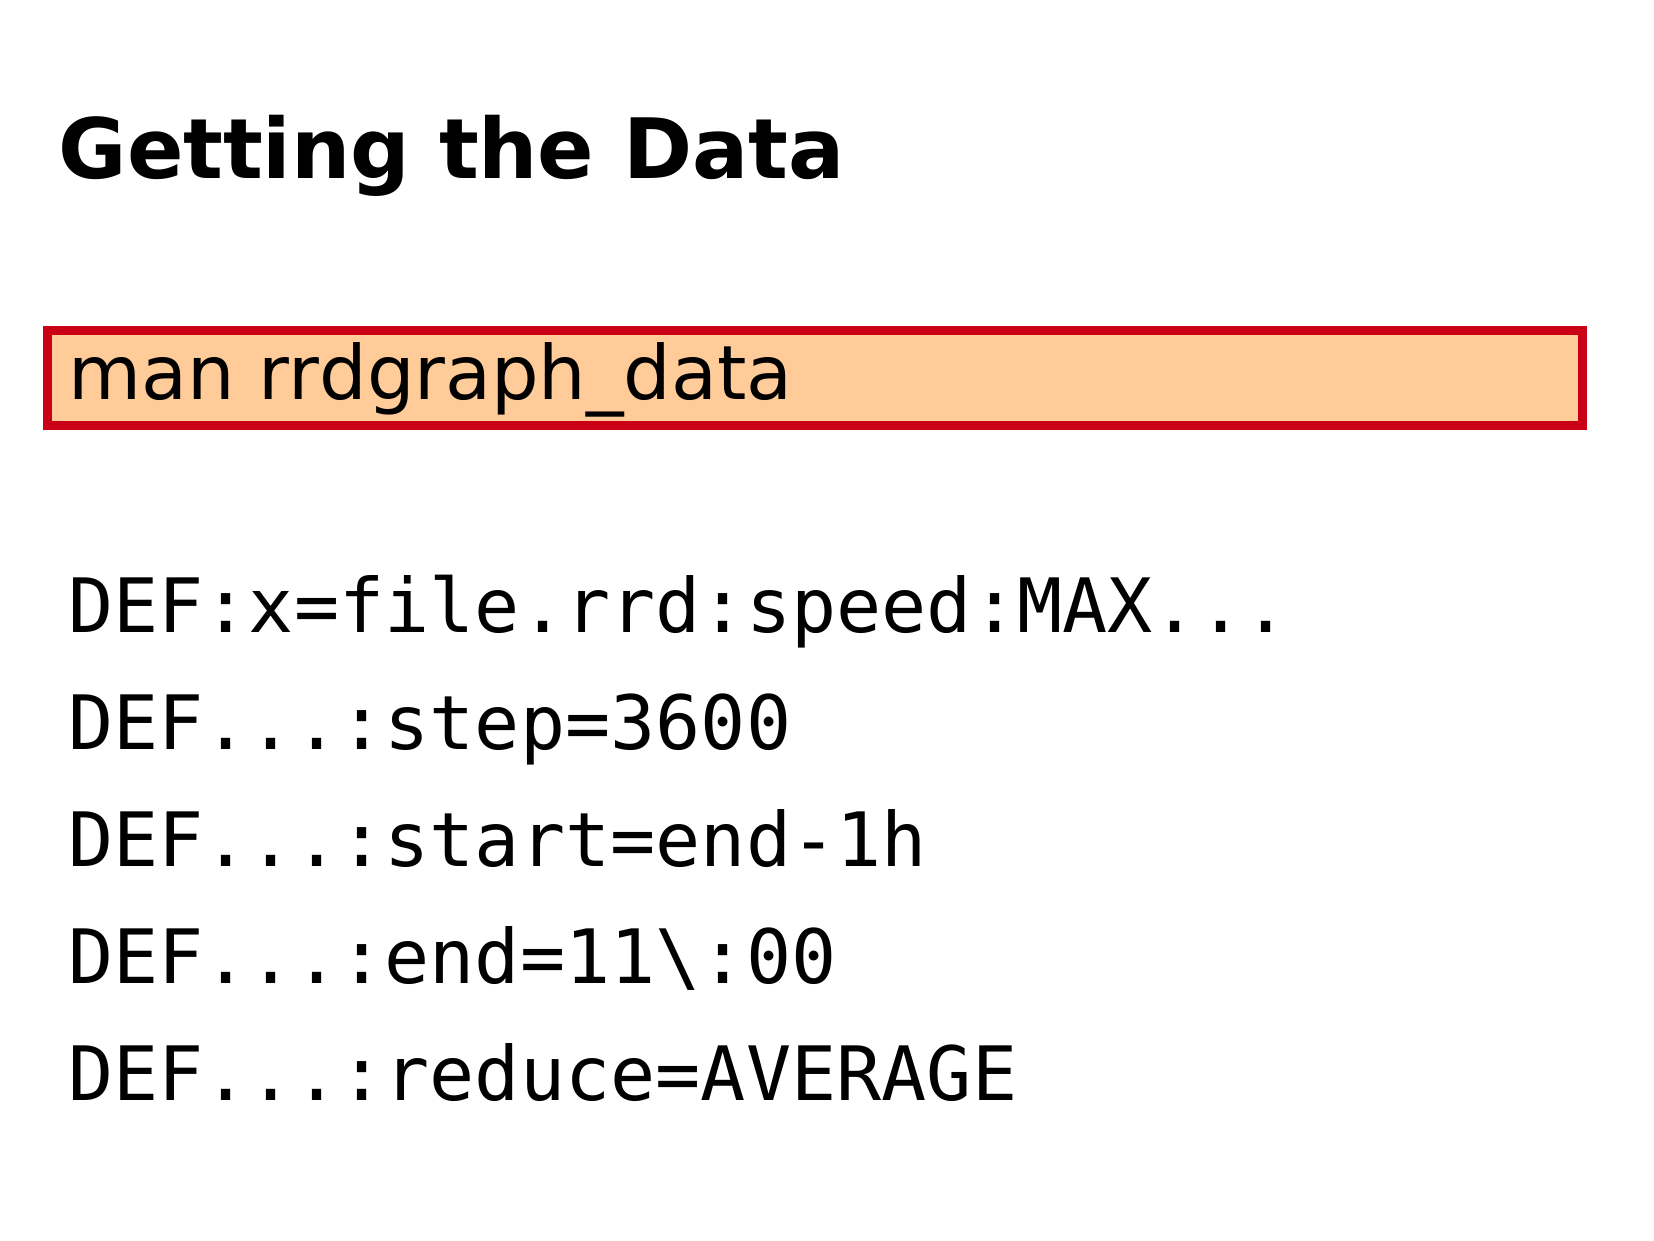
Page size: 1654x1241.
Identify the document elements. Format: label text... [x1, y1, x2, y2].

text_box [1571, 330, 1583, 426]
title Getting the Data [59, 75, 1607, 225]
list man rrdgraph_data DEF:x=file.rrd:speed:MAX... DEF...:step=3600 DEF...:start=end-1h DEF...:end=11\:00 DEF...:reduce=AVERAGE [50, 329, 1571, 1119]
